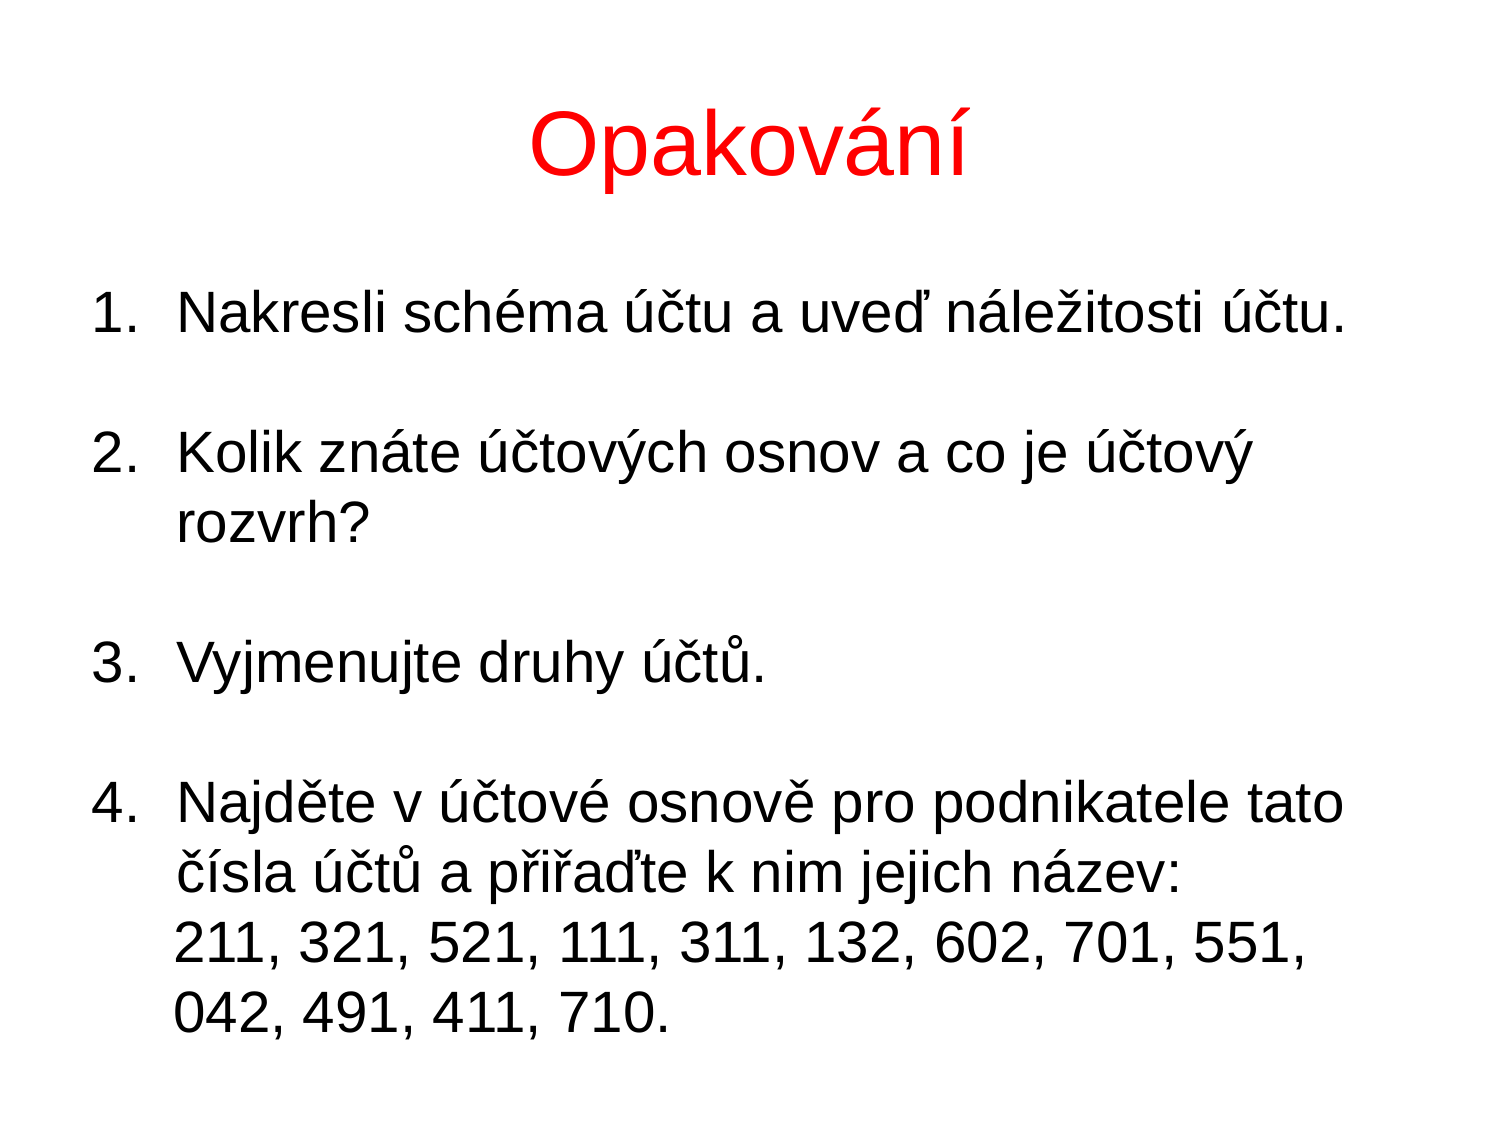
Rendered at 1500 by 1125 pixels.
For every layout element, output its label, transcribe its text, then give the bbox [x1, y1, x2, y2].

list Nakresli schéma účtu a uveď náležitosti účtu. Kolik znáte účtových osnov a co je účtový rozvrh? Vyjmenujte druhy účtů. Najděte v účtové osnově pro podnikatele tato čísla účtů a přiřaďte k nim jejich název: 211, 321, 521, 111, 311, 132, 602, 701, 551, 042, 491, 411, 710. [76, 267, 1427, 1122]
title Opakování [75, 45, 1426, 233]
